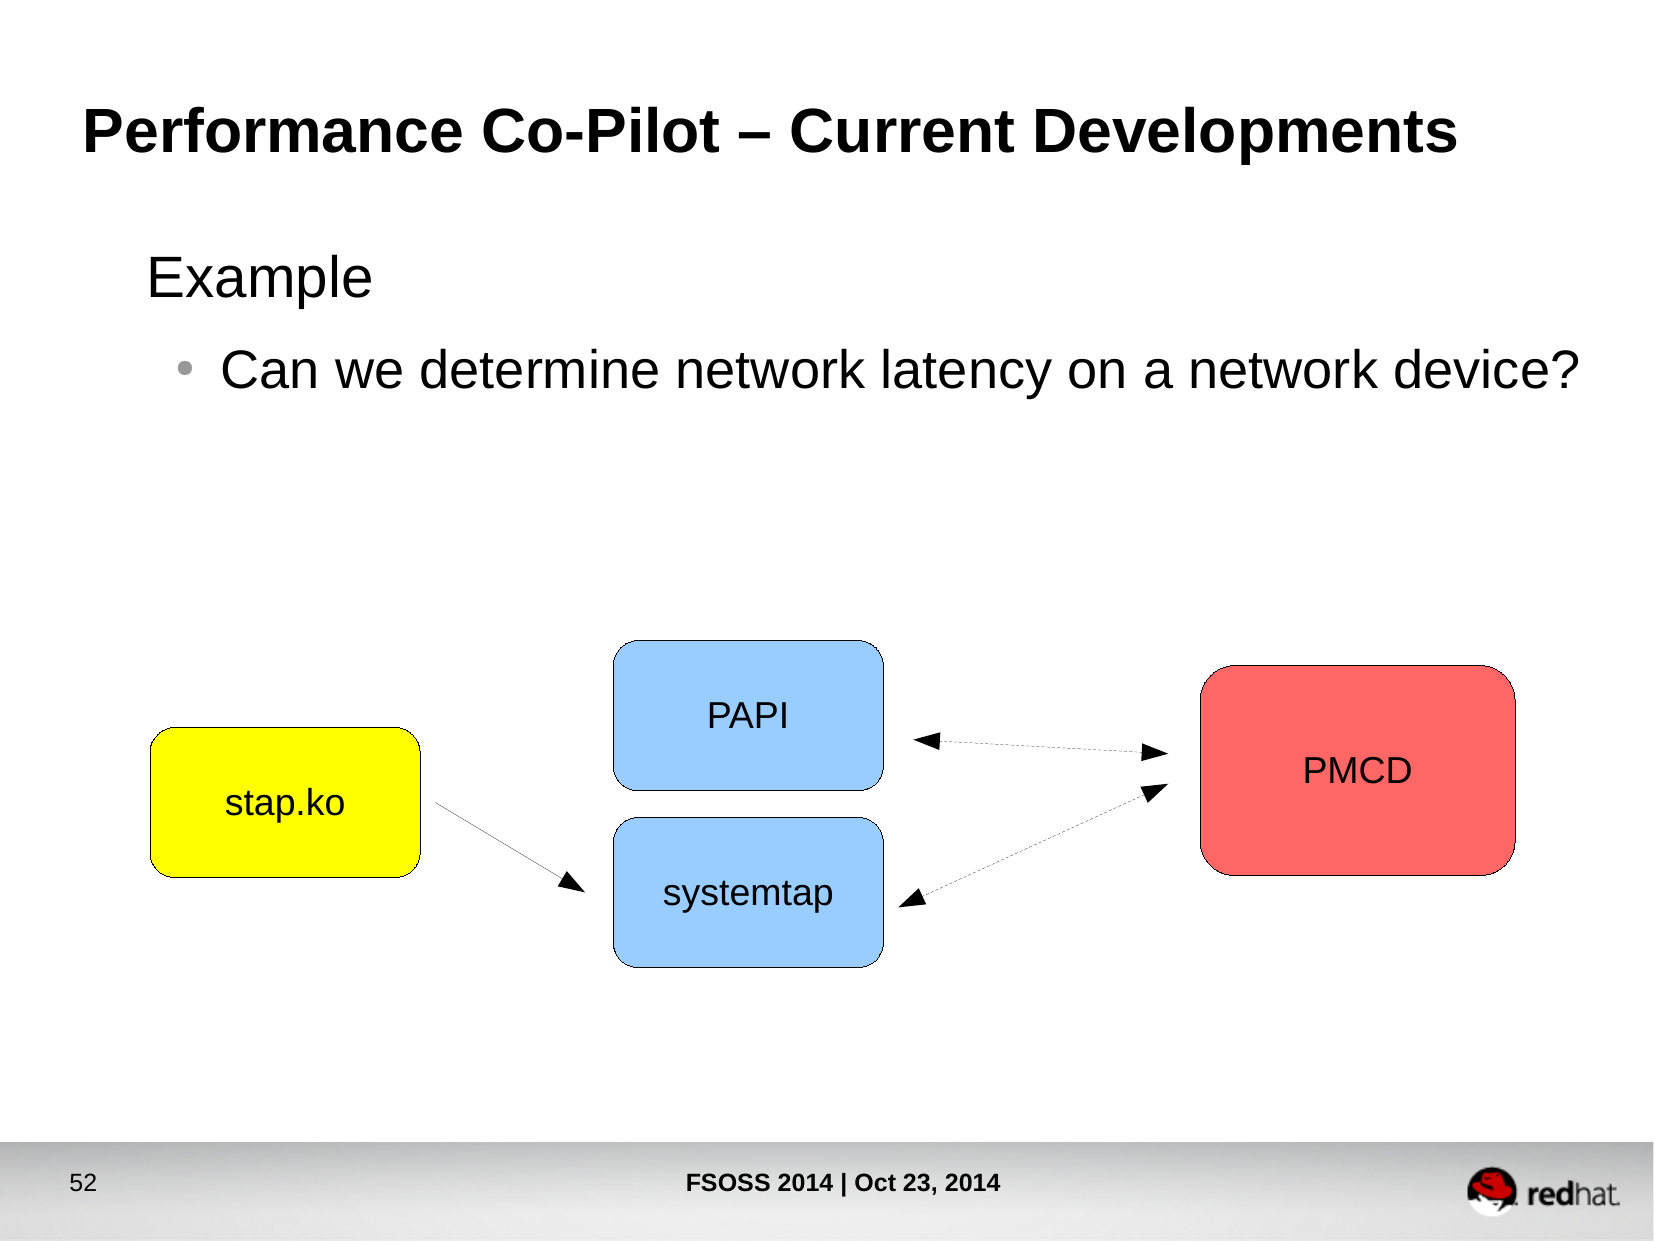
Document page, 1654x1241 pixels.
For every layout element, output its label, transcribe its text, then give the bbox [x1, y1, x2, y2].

text_box PMCD [1200, 665, 1516, 876]
list Example Can we determine network latency on a network device? [86, 244, 1606, 1039]
title Performance Co-Pilot – Current Developments [82, 37, 1571, 226]
picture [0, 1142, 1654, 1241]
text_box stap.ko [150, 727, 421, 878]
text_box PAPI [613, 640, 884, 791]
text_box systemtap [613, 817, 884, 968]
